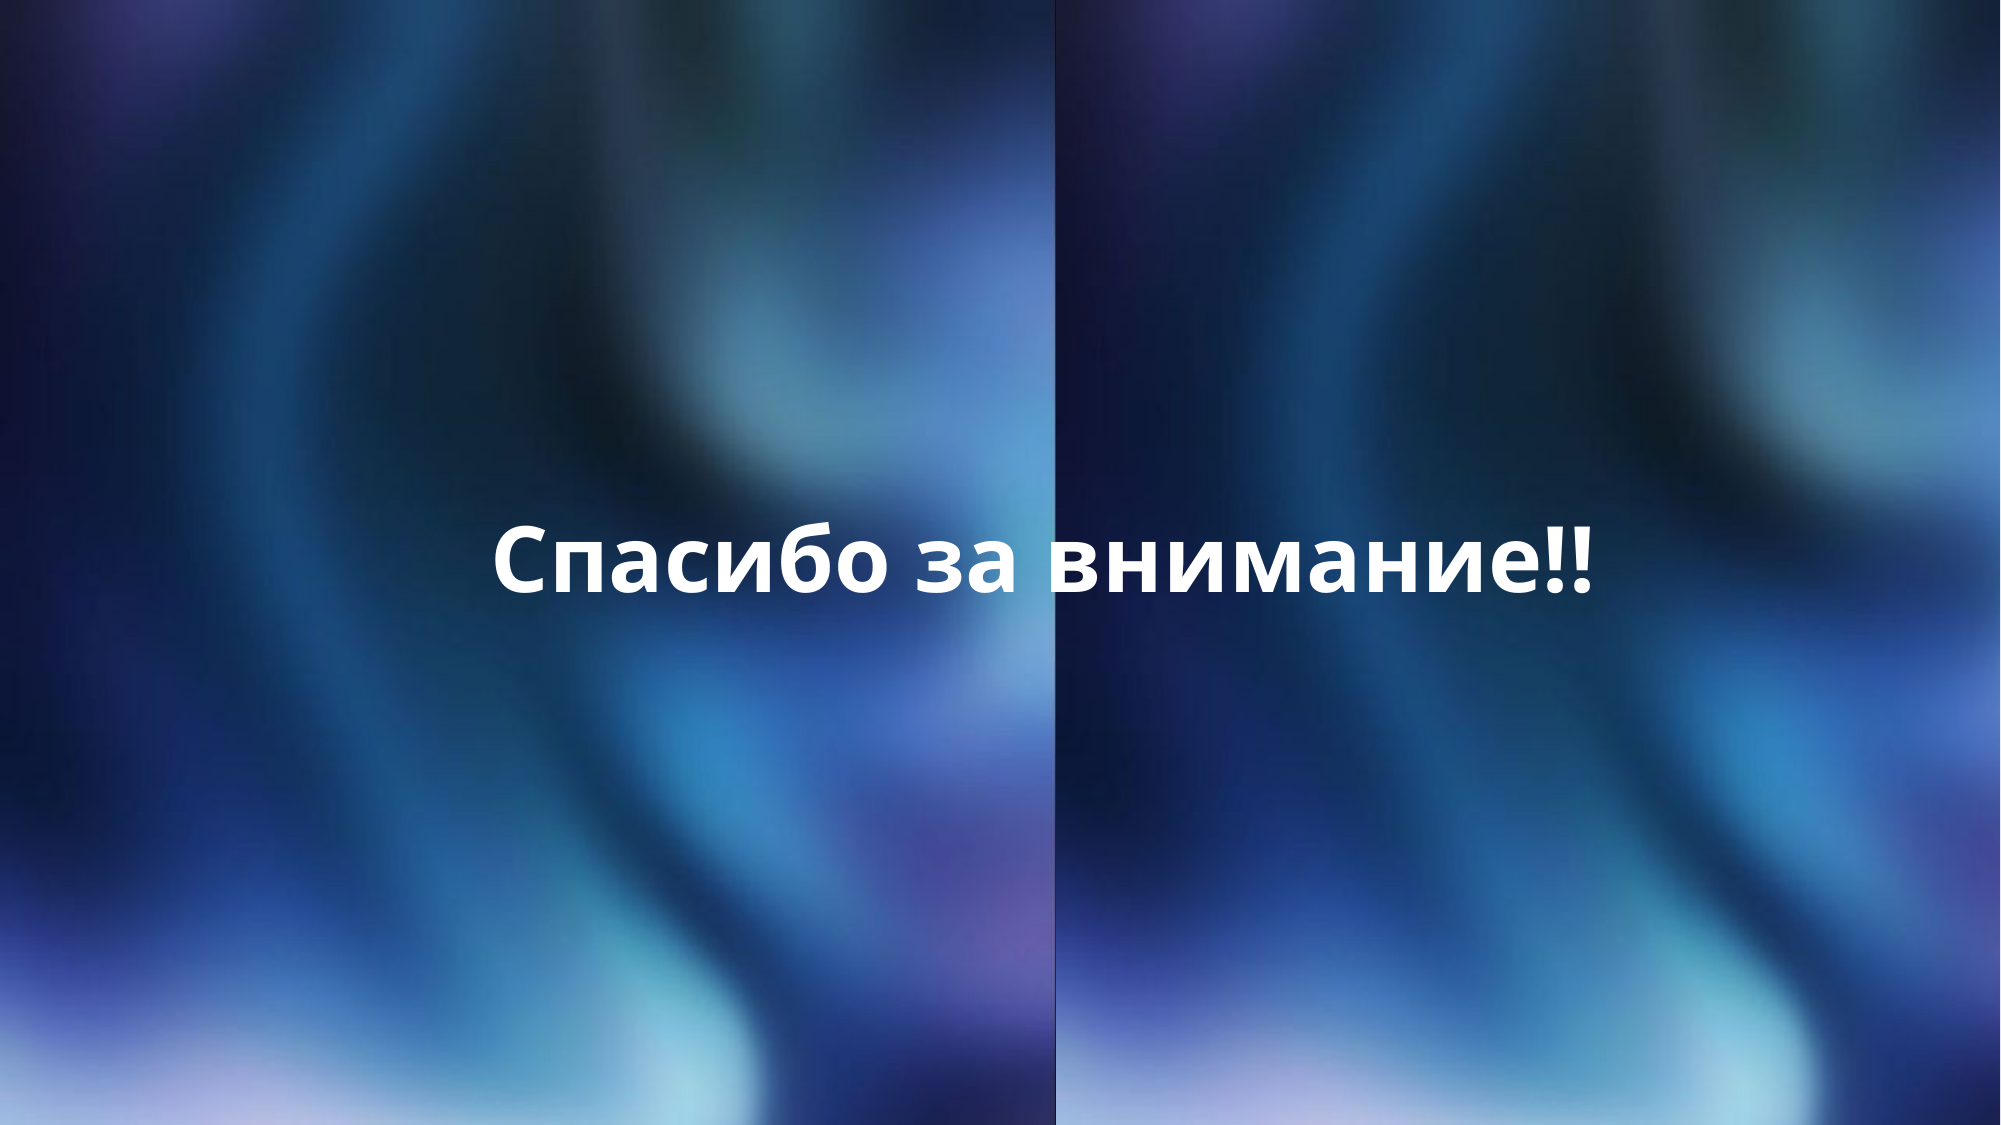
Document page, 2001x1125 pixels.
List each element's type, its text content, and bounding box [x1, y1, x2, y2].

title Спасибо за внимание!! [181, 453, 1907, 672]
